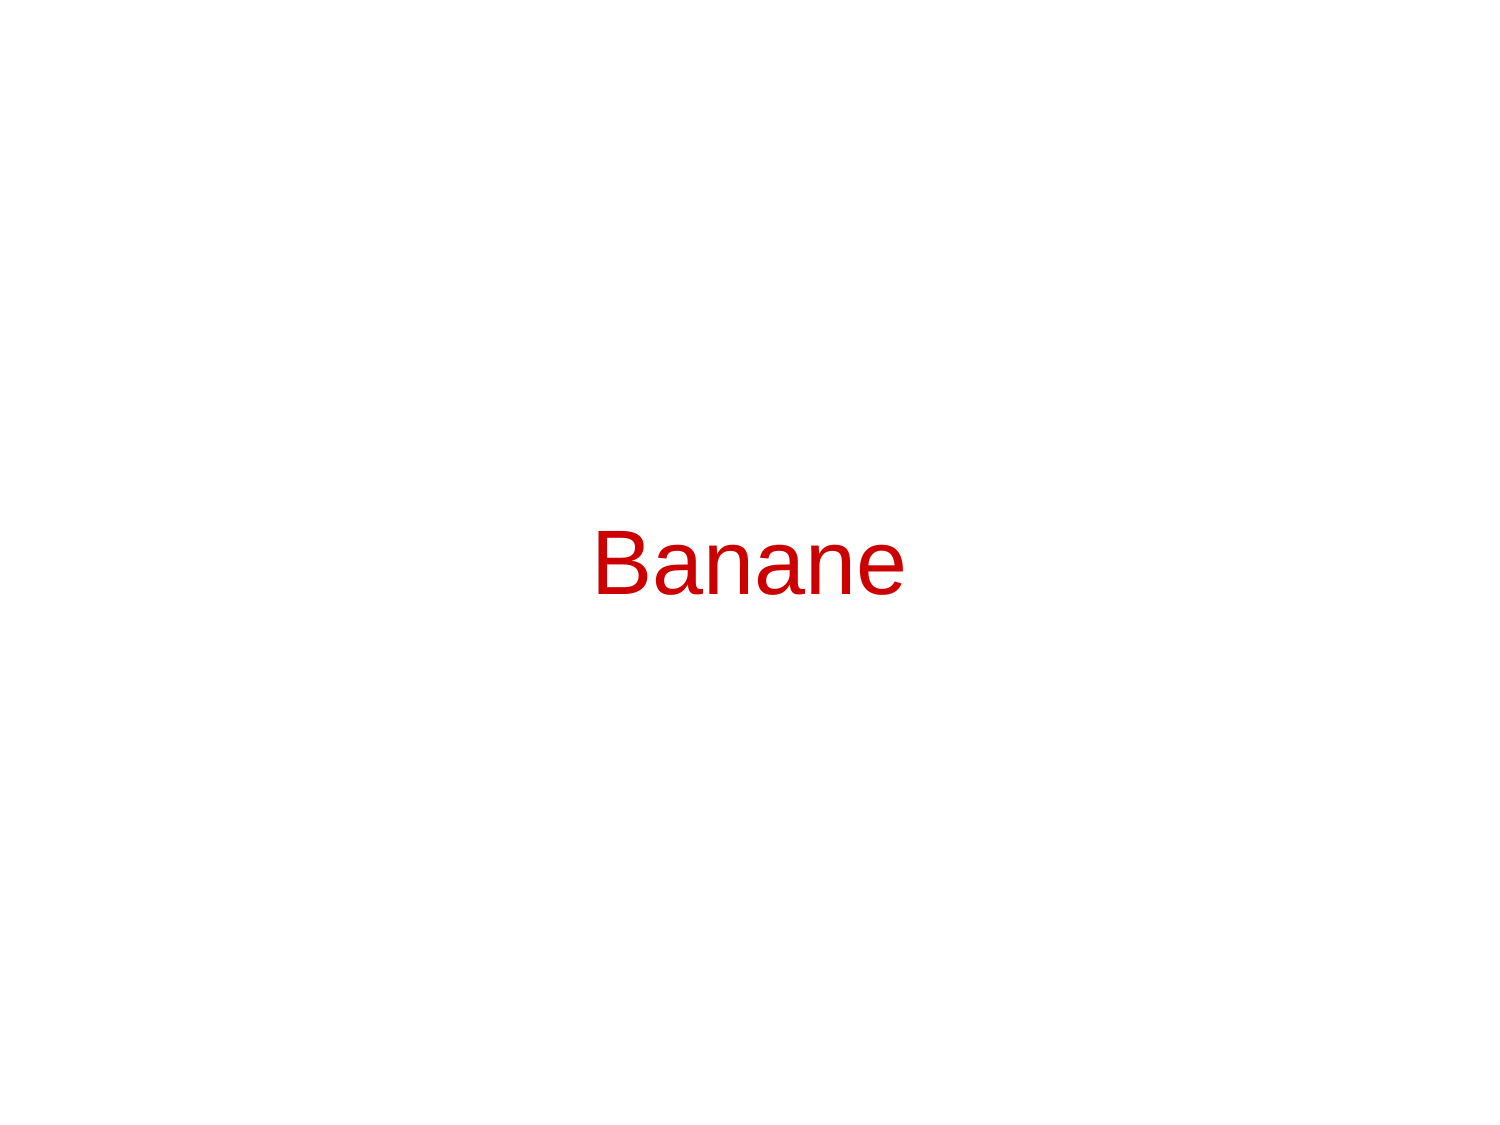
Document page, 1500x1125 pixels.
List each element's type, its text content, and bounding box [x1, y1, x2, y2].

title Banane [112, 468, 1388, 657]
